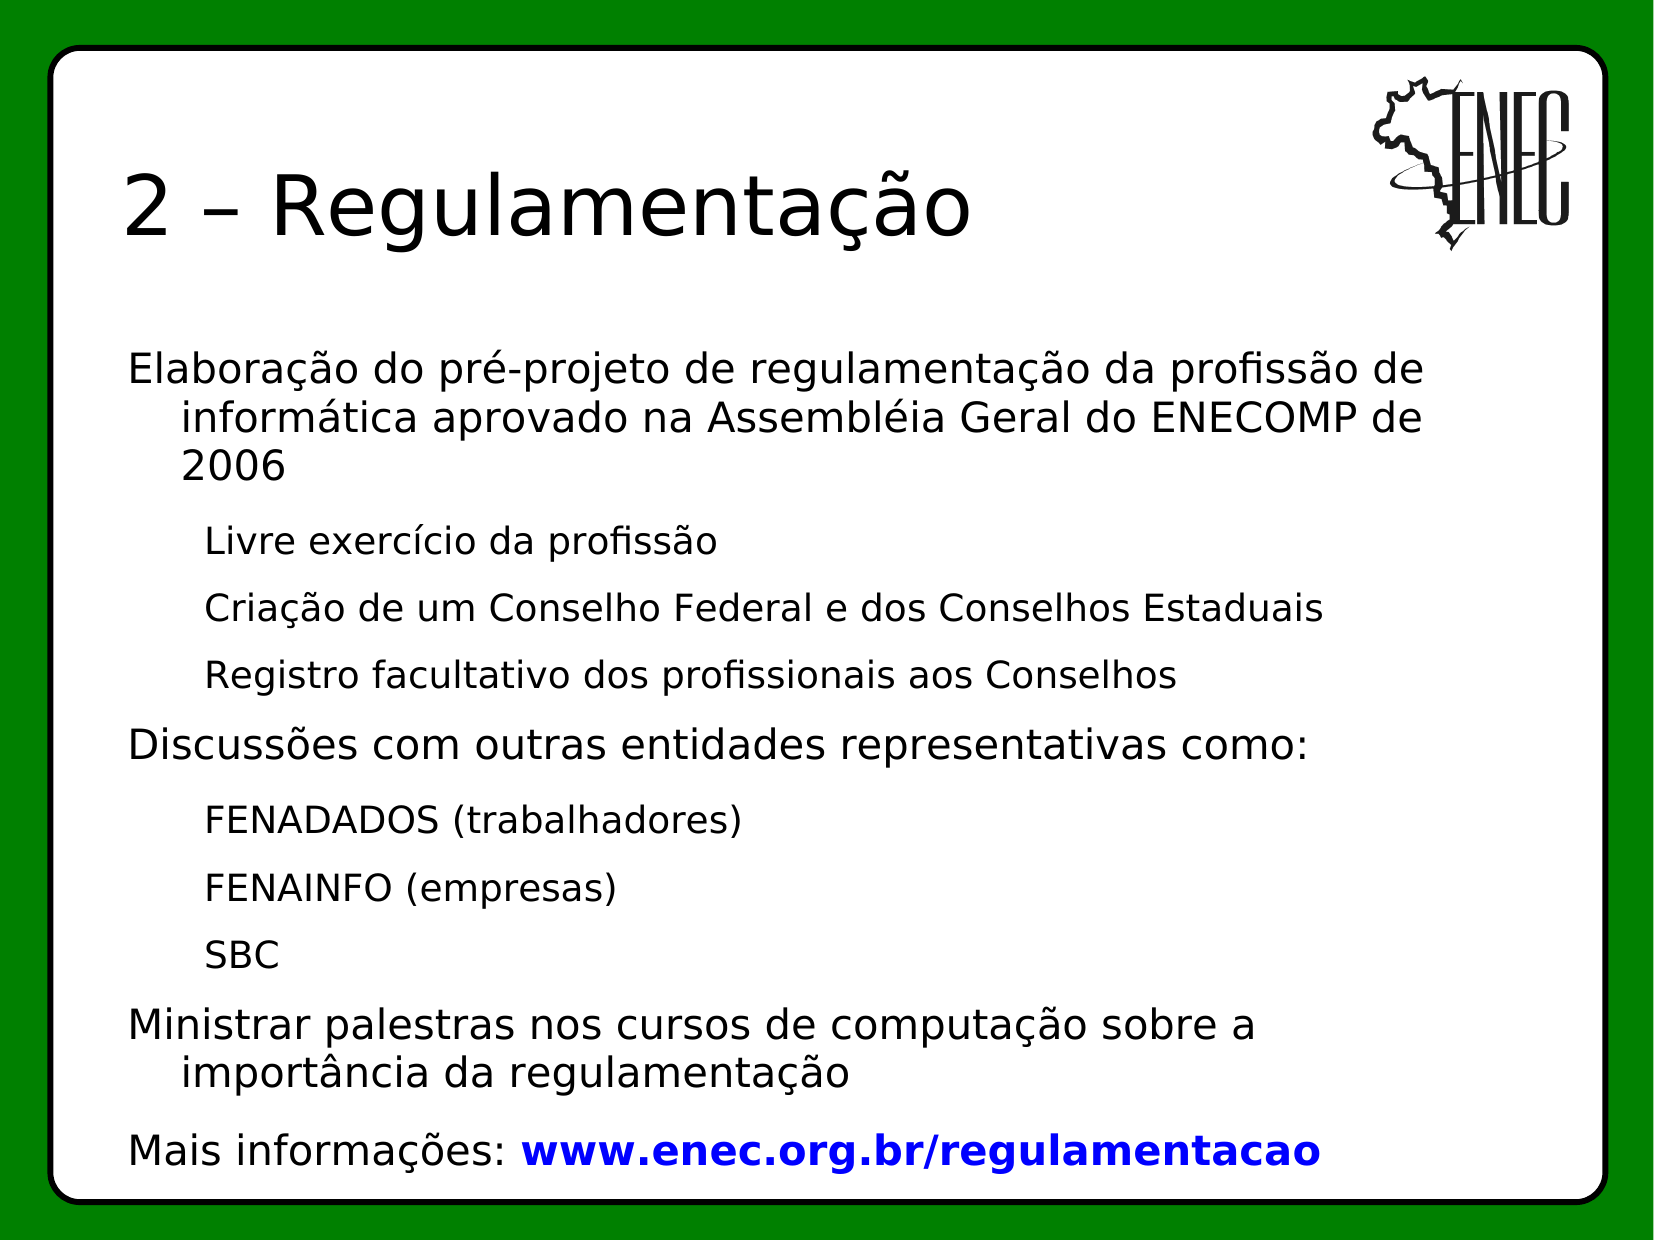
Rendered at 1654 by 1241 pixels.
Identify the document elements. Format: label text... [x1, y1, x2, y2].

title 2 – Regulamentação [121, 102, 1534, 311]
list Elaboração do pré-projeto de regulamentação da profissão de informática aprovado na Assembléia Geral do ENECOMP de 2006 Livre exercício da profissão Criação de um Conselho Federal e dos Conselhos Estaduais Registro facultativo dos profissionais aos Conselhos Discussões com outras entidades representativas como: FENADADOS (trabalhadores) FENAINFO (empresas) SBC Ministrar palestras nos cursos de computação sobre a importância da regulamentação Mais informações: www.enec.org.br/regulamentacao [109, 344, 1512, 1176]
picture [1367, 71, 1575, 273]
